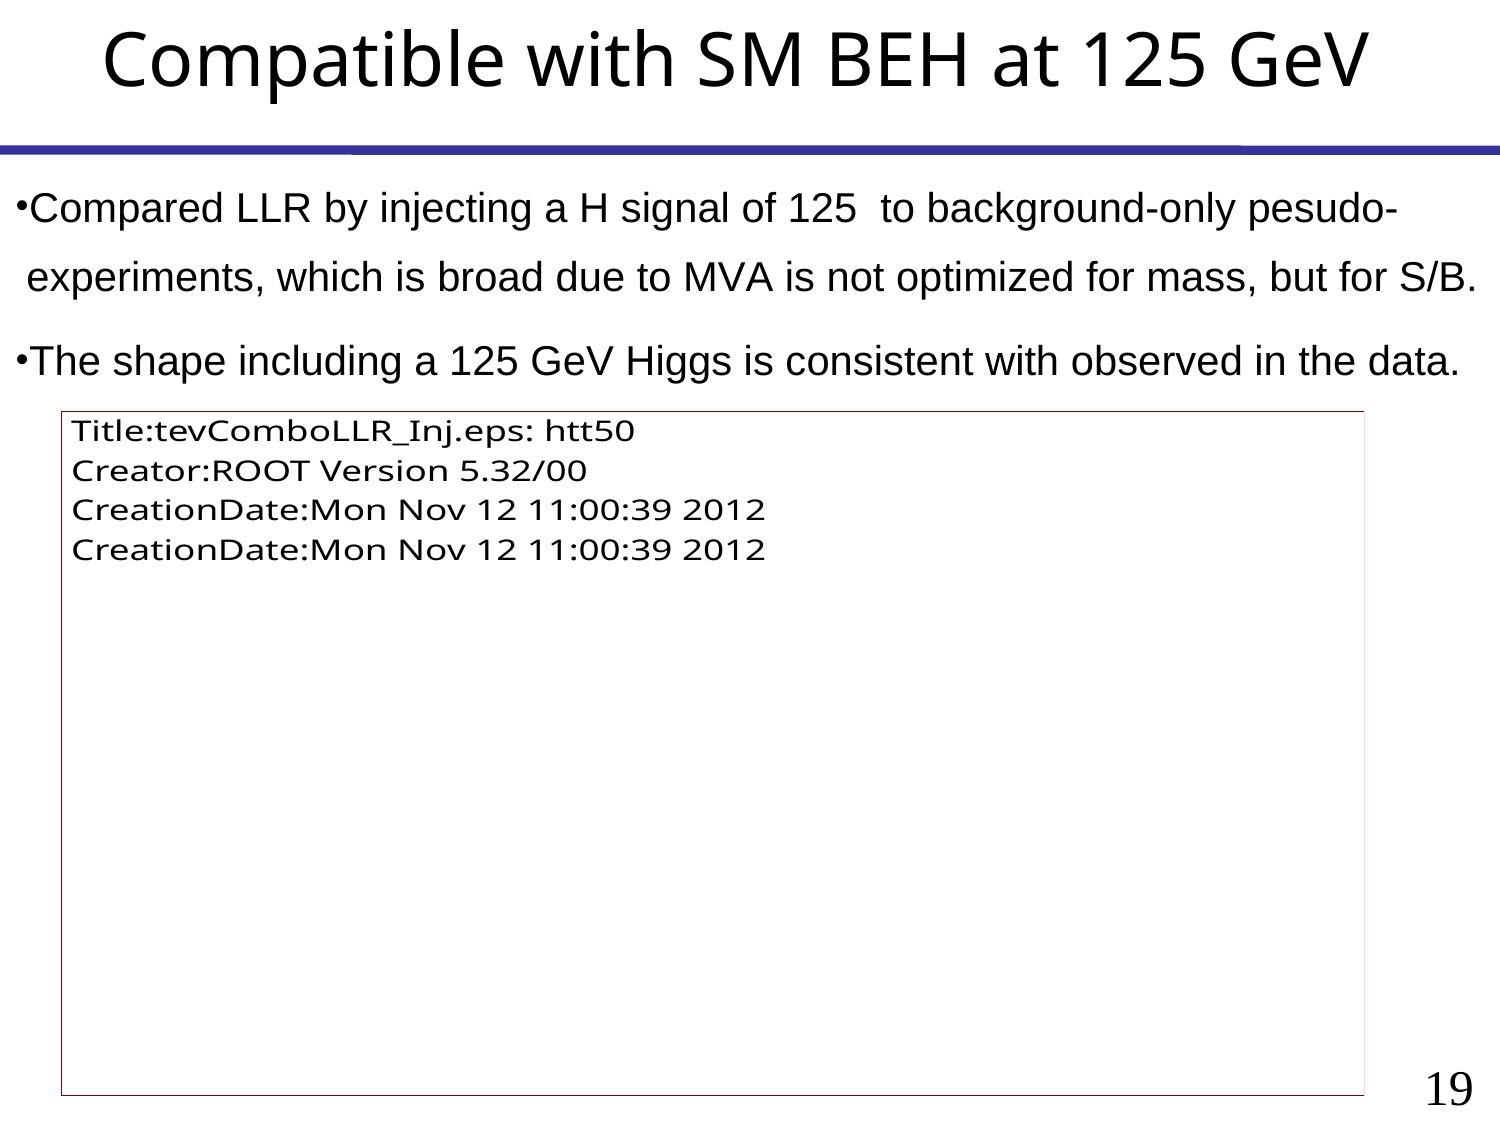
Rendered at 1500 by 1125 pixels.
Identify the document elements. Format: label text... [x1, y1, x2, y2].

text_box Compared LLR by injecting a H signal of 125 to background-only pesudo-experiments, which is broad due to MVA is not optimized for mass, but for S/B. The shape including a 125 GeV Higgs is consistent with observed in the data. [0, 154, 1500, 319]
title Compatible with SM BEH at 125 GeV [0, 11, 1472, 118]
picture [59, 409, 1365, 1096]
text_box 19 [1409, 1047, 1489, 1123]
